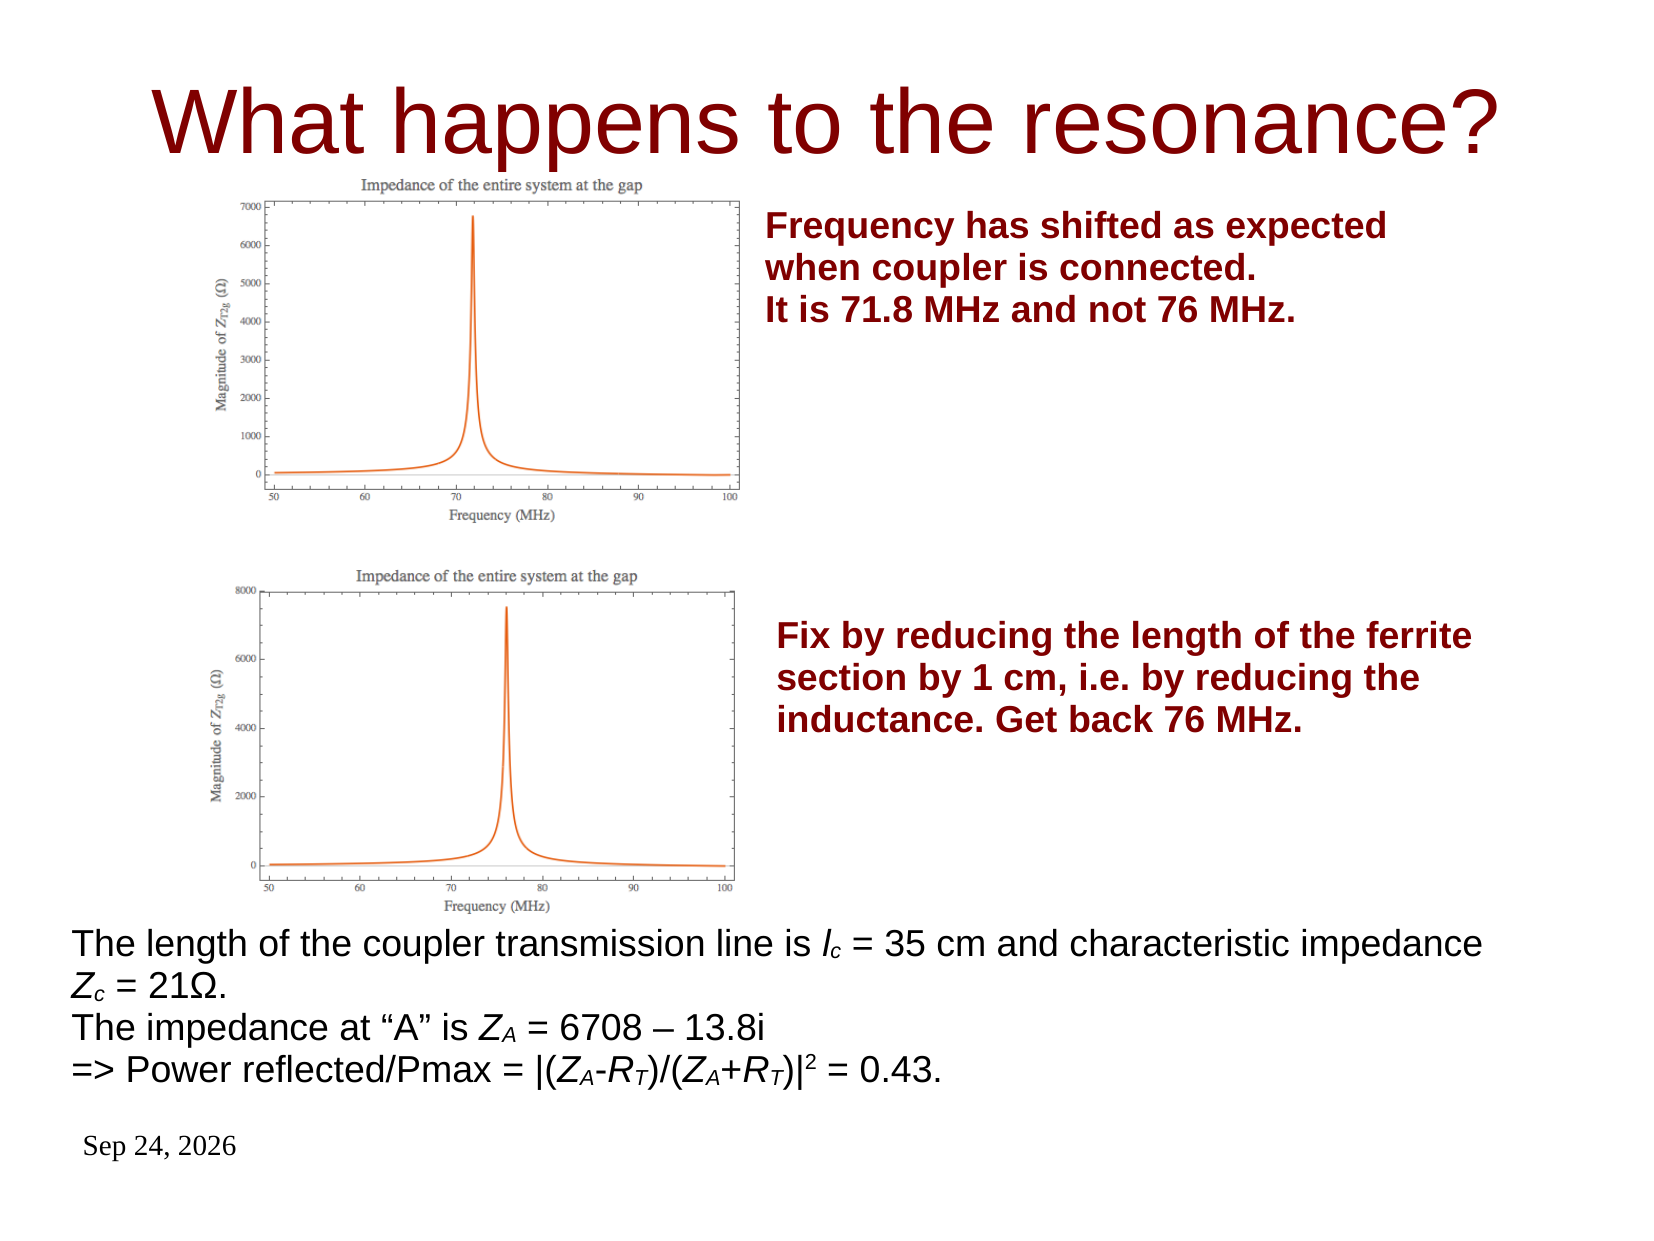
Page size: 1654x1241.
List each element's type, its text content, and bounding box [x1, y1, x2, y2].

picture [210, 569, 736, 916]
text_box Frequency has shifted as expected when coupler is connected. It is 71.8 MHz and not 76 MHz. [750, 196, 1463, 337]
title What happens to the resonance? [82, 18, 1571, 226]
text_box Fix by reducing the length of the ferrite section by 1 cm, i.e. by reducing the inductance. Get back 76 MHz. [761, 607, 1617, 789]
picture [215, 178, 741, 524]
text_box The length of the coupler transmission line is lc = 35 cm and characteristic impedance Zc = 21Ω. The impedance at “A” is ZA = 6708 – 13.8i => Power reflected/Pmax = |(ZA-RT)/(ZA+RT)|2 = 0.43. [56, 915, 1527, 1241]
